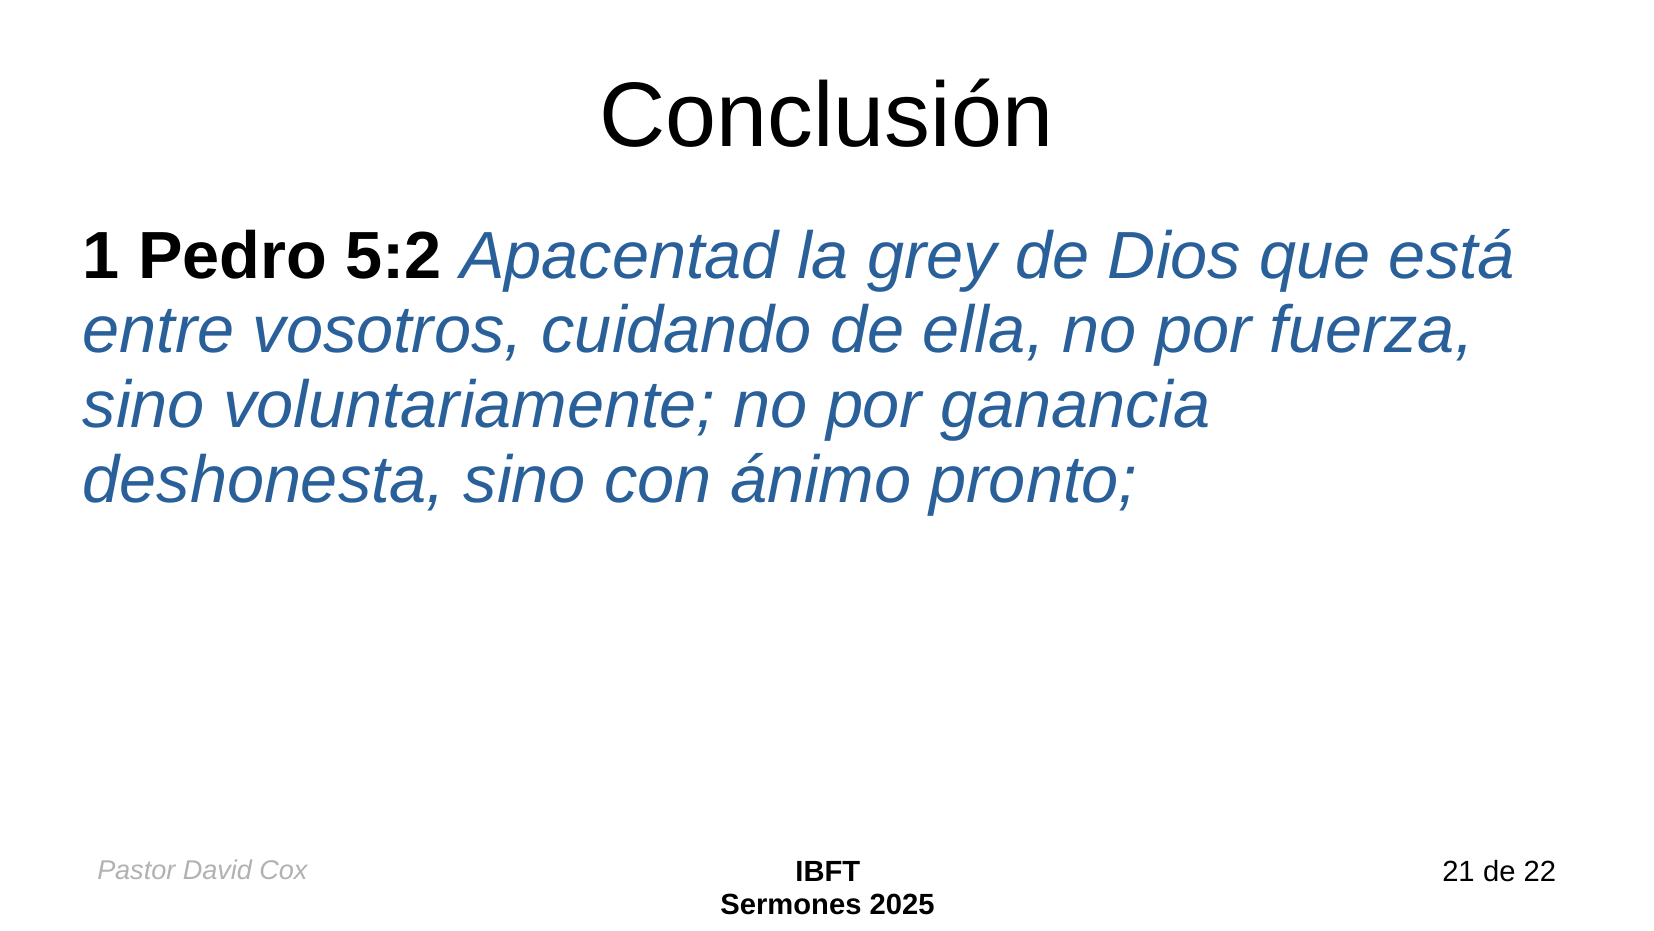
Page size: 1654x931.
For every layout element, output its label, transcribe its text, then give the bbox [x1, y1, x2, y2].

list 1 Pedro 5:2 Apacentad la grey de Dios que está entre vosotros, cuidando de ella, no por fuerza, sino voluntariamente; no por ganancia deshonesta, sino con ánimo pronto; [82, 217, 1571, 758]
title Conclusión [82, 37, 1571, 193]
